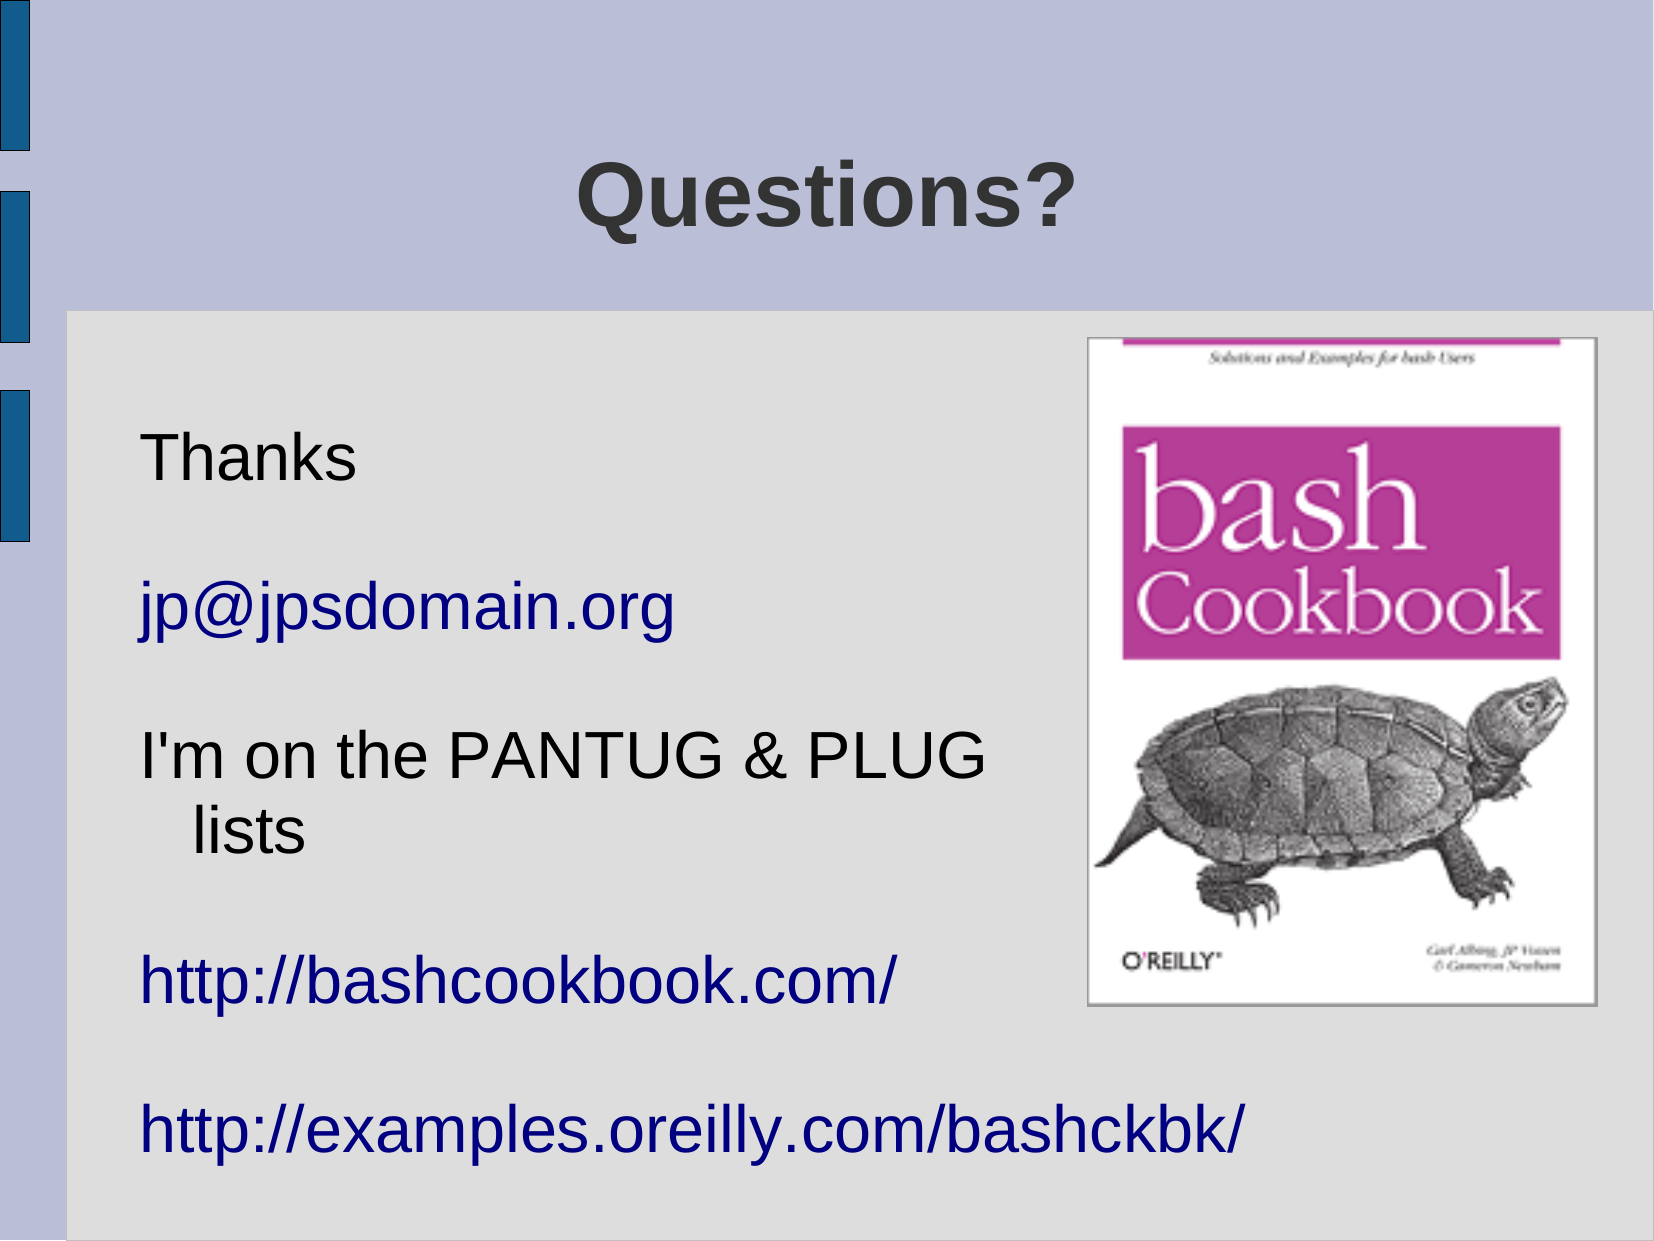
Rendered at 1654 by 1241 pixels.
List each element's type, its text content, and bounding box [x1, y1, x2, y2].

picture [1087, 337, 1598, 1007]
title Questions? [121, 98, 1534, 291]
list Thanks jp@jpsdomain.org I'm on the PANTUG & PLUG lists http://bashcookbook.com/ http://examples.oreilly.com/bashckbk/ [121, 344, 1534, 1168]
